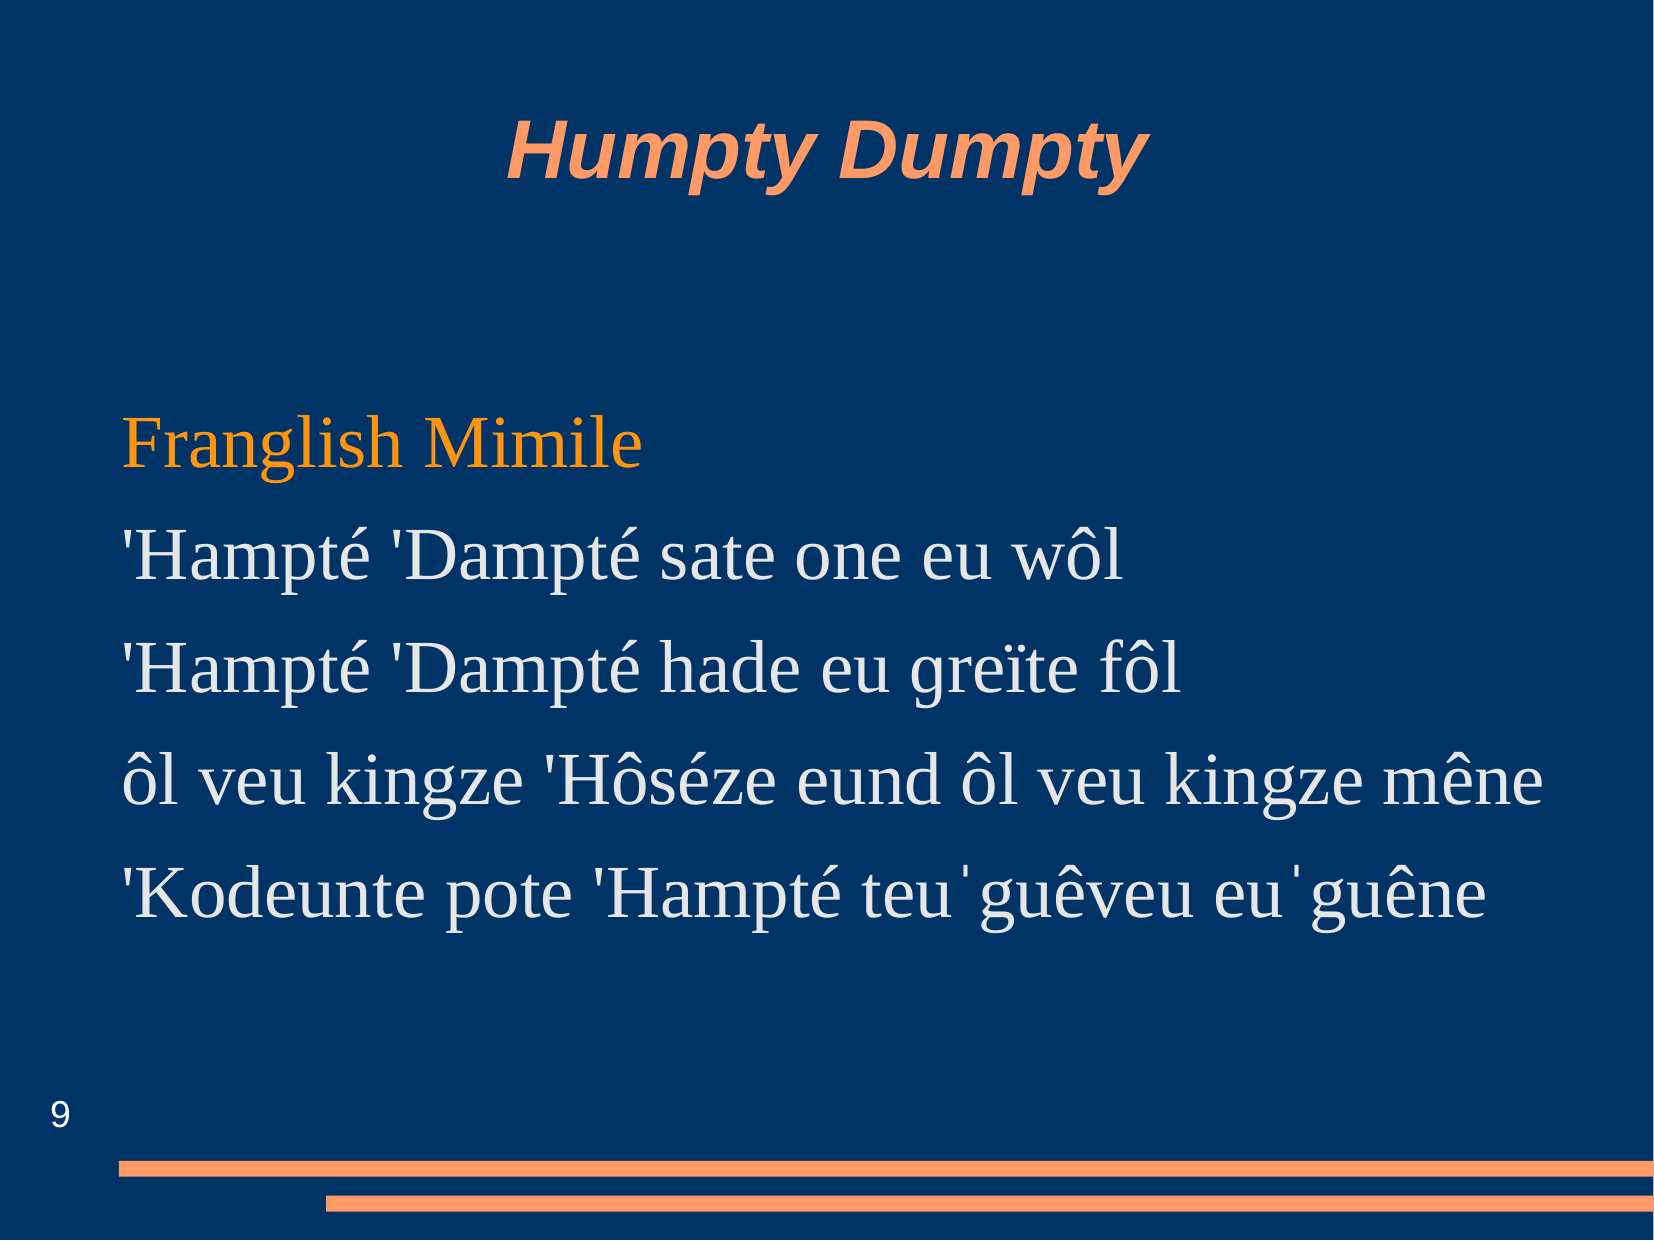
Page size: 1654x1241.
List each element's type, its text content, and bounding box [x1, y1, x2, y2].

title Humpty Dumpty [121, 46, 1534, 254]
list Franglish Mimile 'Hampté 'Dampté sate one eu wôl 'Hampté 'Dampté hade eu ɡreïte fôl ôl veu kingze 'Hôséze eund ôl veu kingze mêne 'Kodeunte pote 'Hampté teuˈguêveu euˈguêne [121, 400, 1561, 1054]
